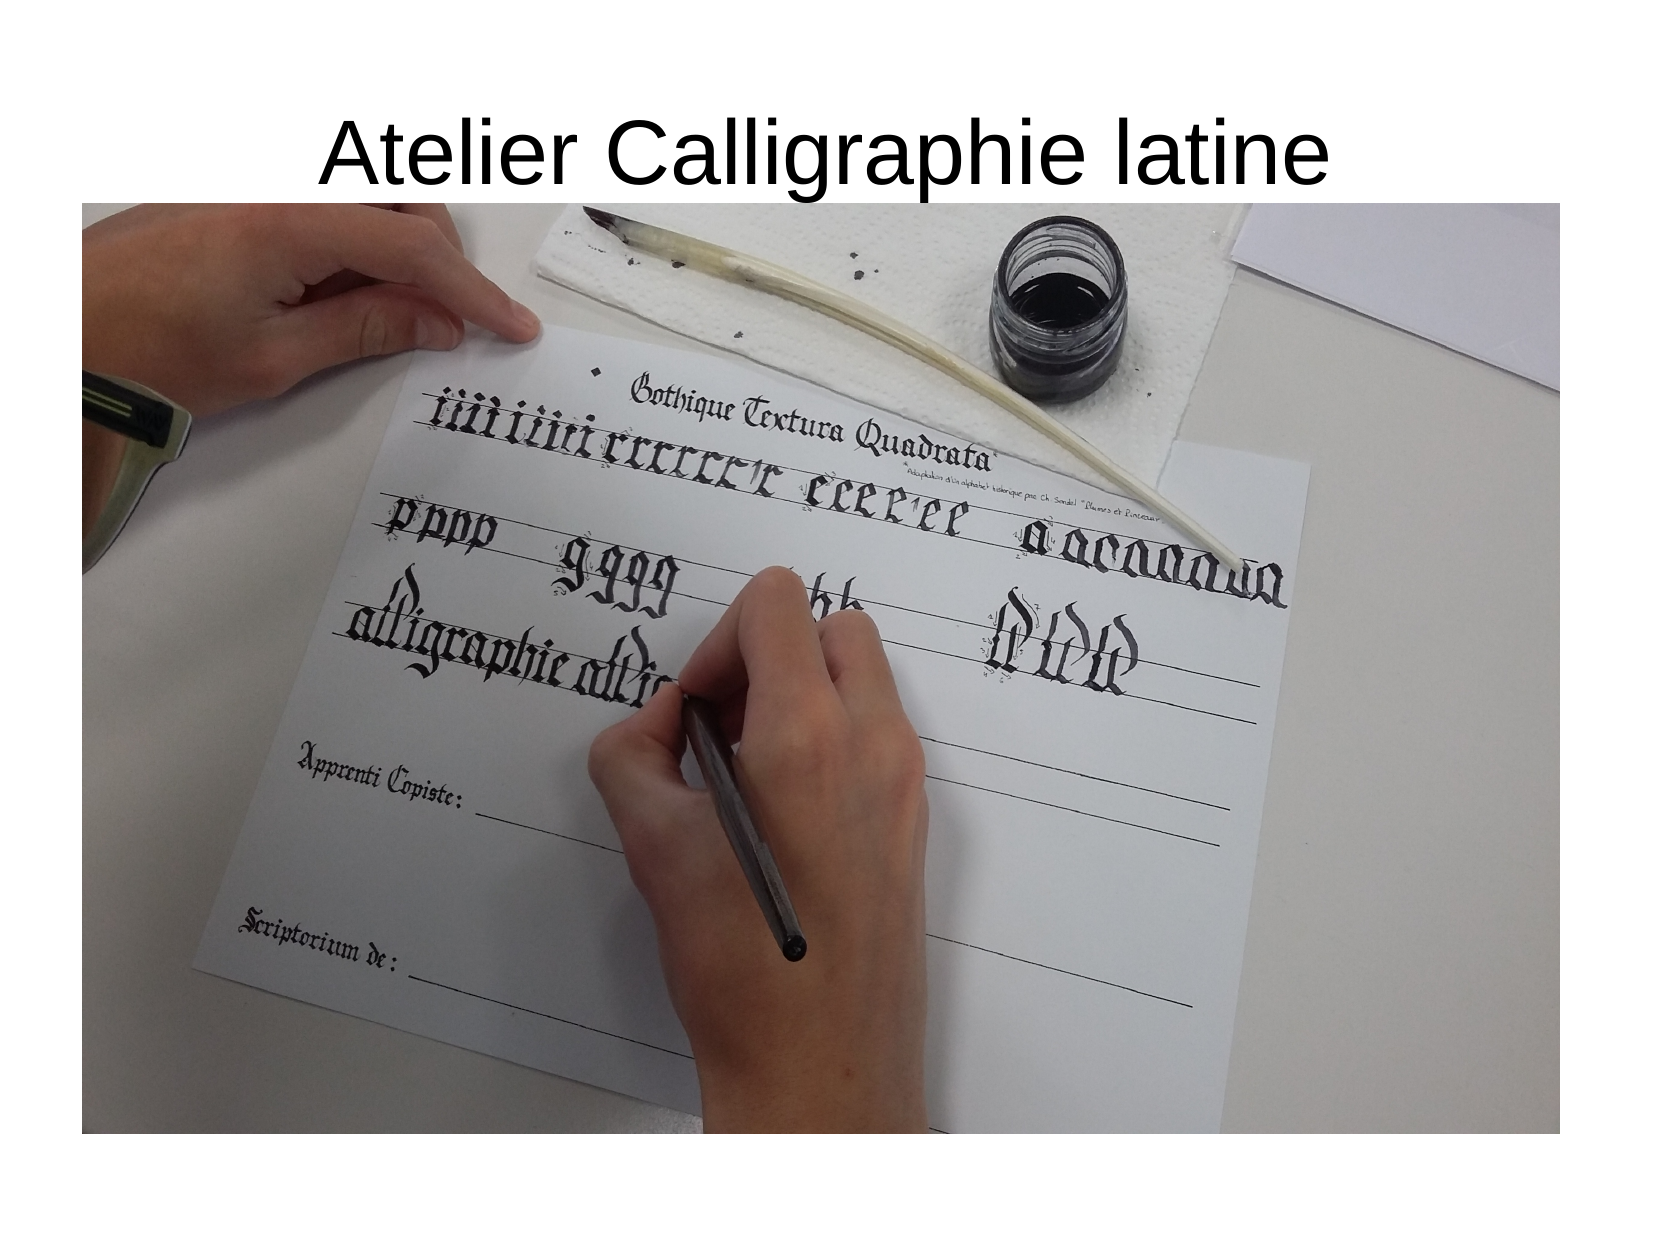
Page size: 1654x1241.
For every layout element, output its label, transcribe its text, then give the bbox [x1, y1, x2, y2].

picture [82, 203, 1560, 1134]
title Atelier Calligraphie latine [82, 49, 1571, 257]
